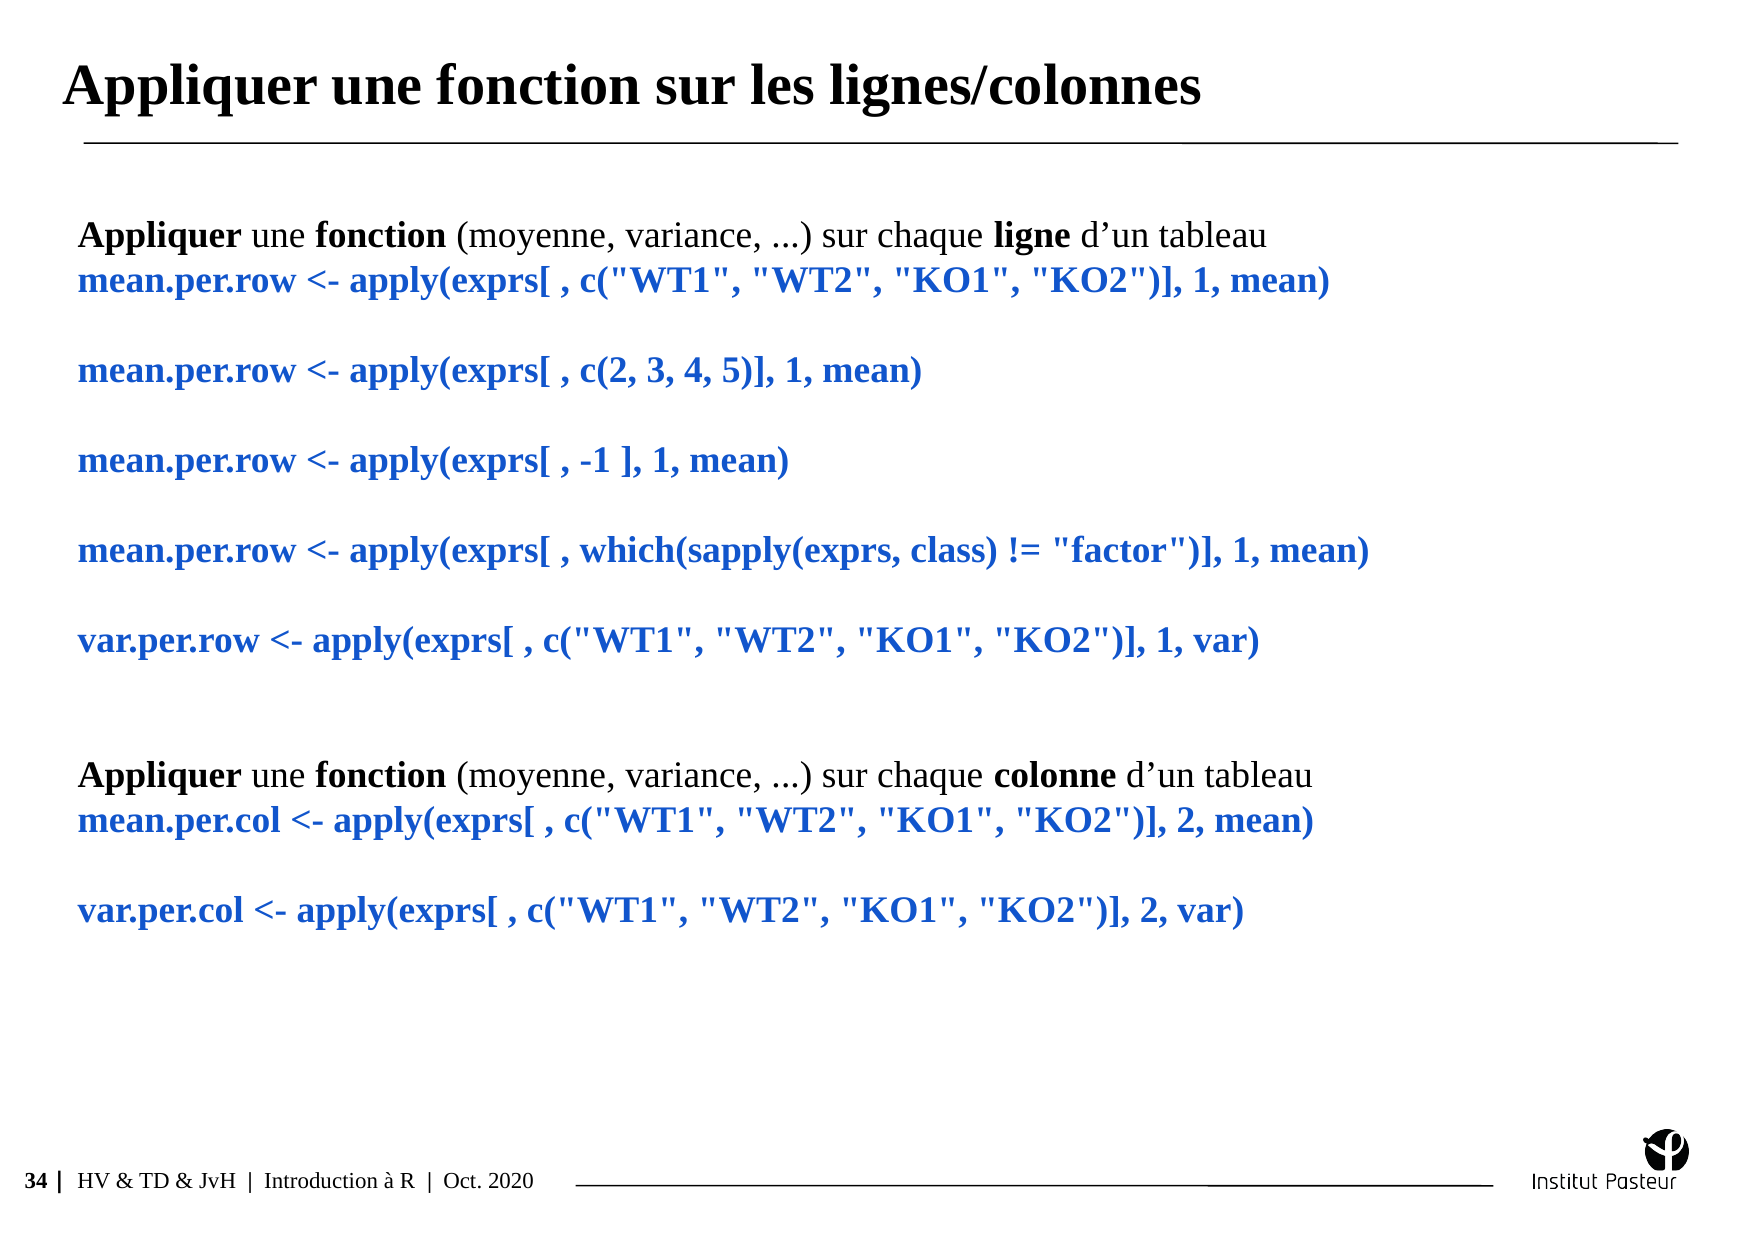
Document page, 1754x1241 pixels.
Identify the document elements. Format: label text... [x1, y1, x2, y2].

picture [1533, 1152, 1689, 1189]
text_box Appliquer une fonction sur les lignes/colonnes [62, 2, 1692, 160]
list Appliquer une fonction (moyenne, variance, ...) sur chaque ligne d’un tableau mean.per.row <- apply(exprs[ , c("WT1", "WT2", "KO1", "KO2")], 1, mean) mean.per.row <- apply(exprs[ , c(2, 3, 4, 5)], 1, mean) mean.per.row <- apply(exprs[ , -1 ], 1, mean) mean.per.row <- apply(exprs[ , which(sapply(exprs, class) != "factor")], 1, mean) var.per.row <- apply(exprs[ , c("WT1", "WT2", "KO1", "KO2")], 1, var) Appliquer une fonction (moyenne, variance, ...) sur chaque colonne d’un tableau mean.per.col <- apply(exprs[ , c("WT1", "WT2", "KO1", "KO2")], 2, mean) var.per.col <- apply(exprs[ , c("WT1", "WT2", "KO1", "KO2")], 2, var) [62, 194, 1692, 1152]
